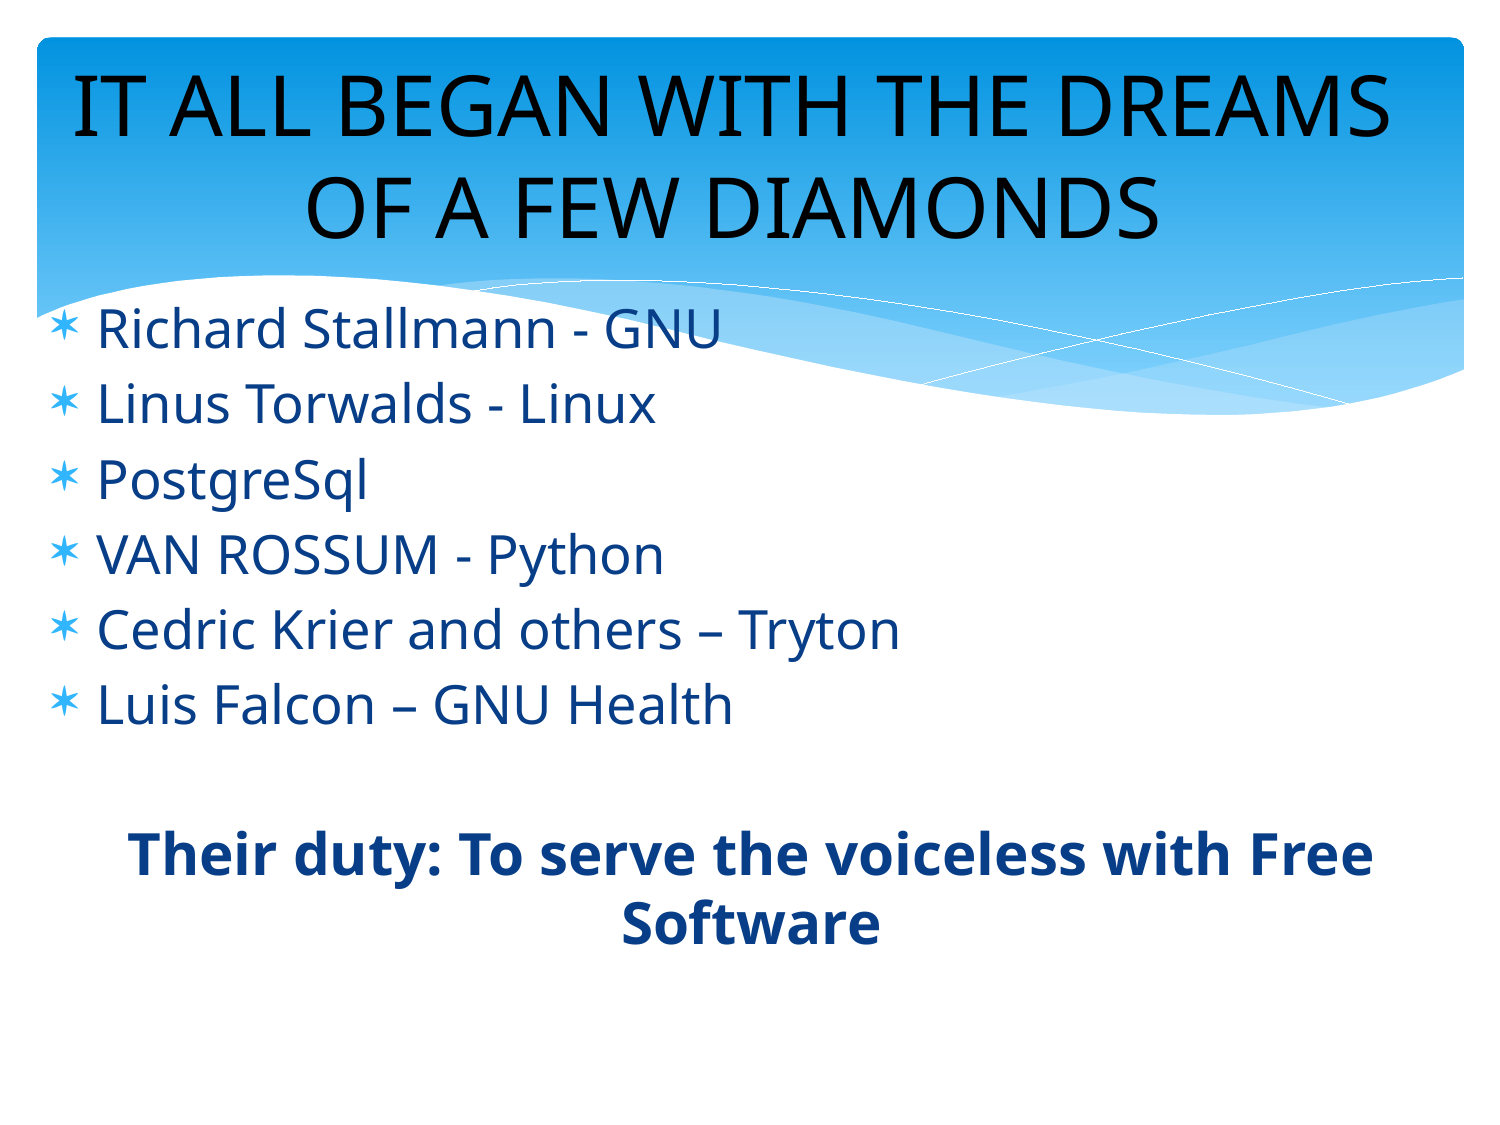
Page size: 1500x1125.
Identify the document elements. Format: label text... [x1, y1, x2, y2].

list Richard Stallmann - GNU Linus Torwalds - Linux PostgreSql VAN ROSSUM - Python Cedric Krier and others – Tryton Luis Falcon – GNU Health Their duty: To serve the voiceless with Free Software [36, 287, 1467, 1005]
title IT ALL BEGAN WITH THE DREAMS OF A FEW DIAMONDS [0, 45, 1467, 263]
